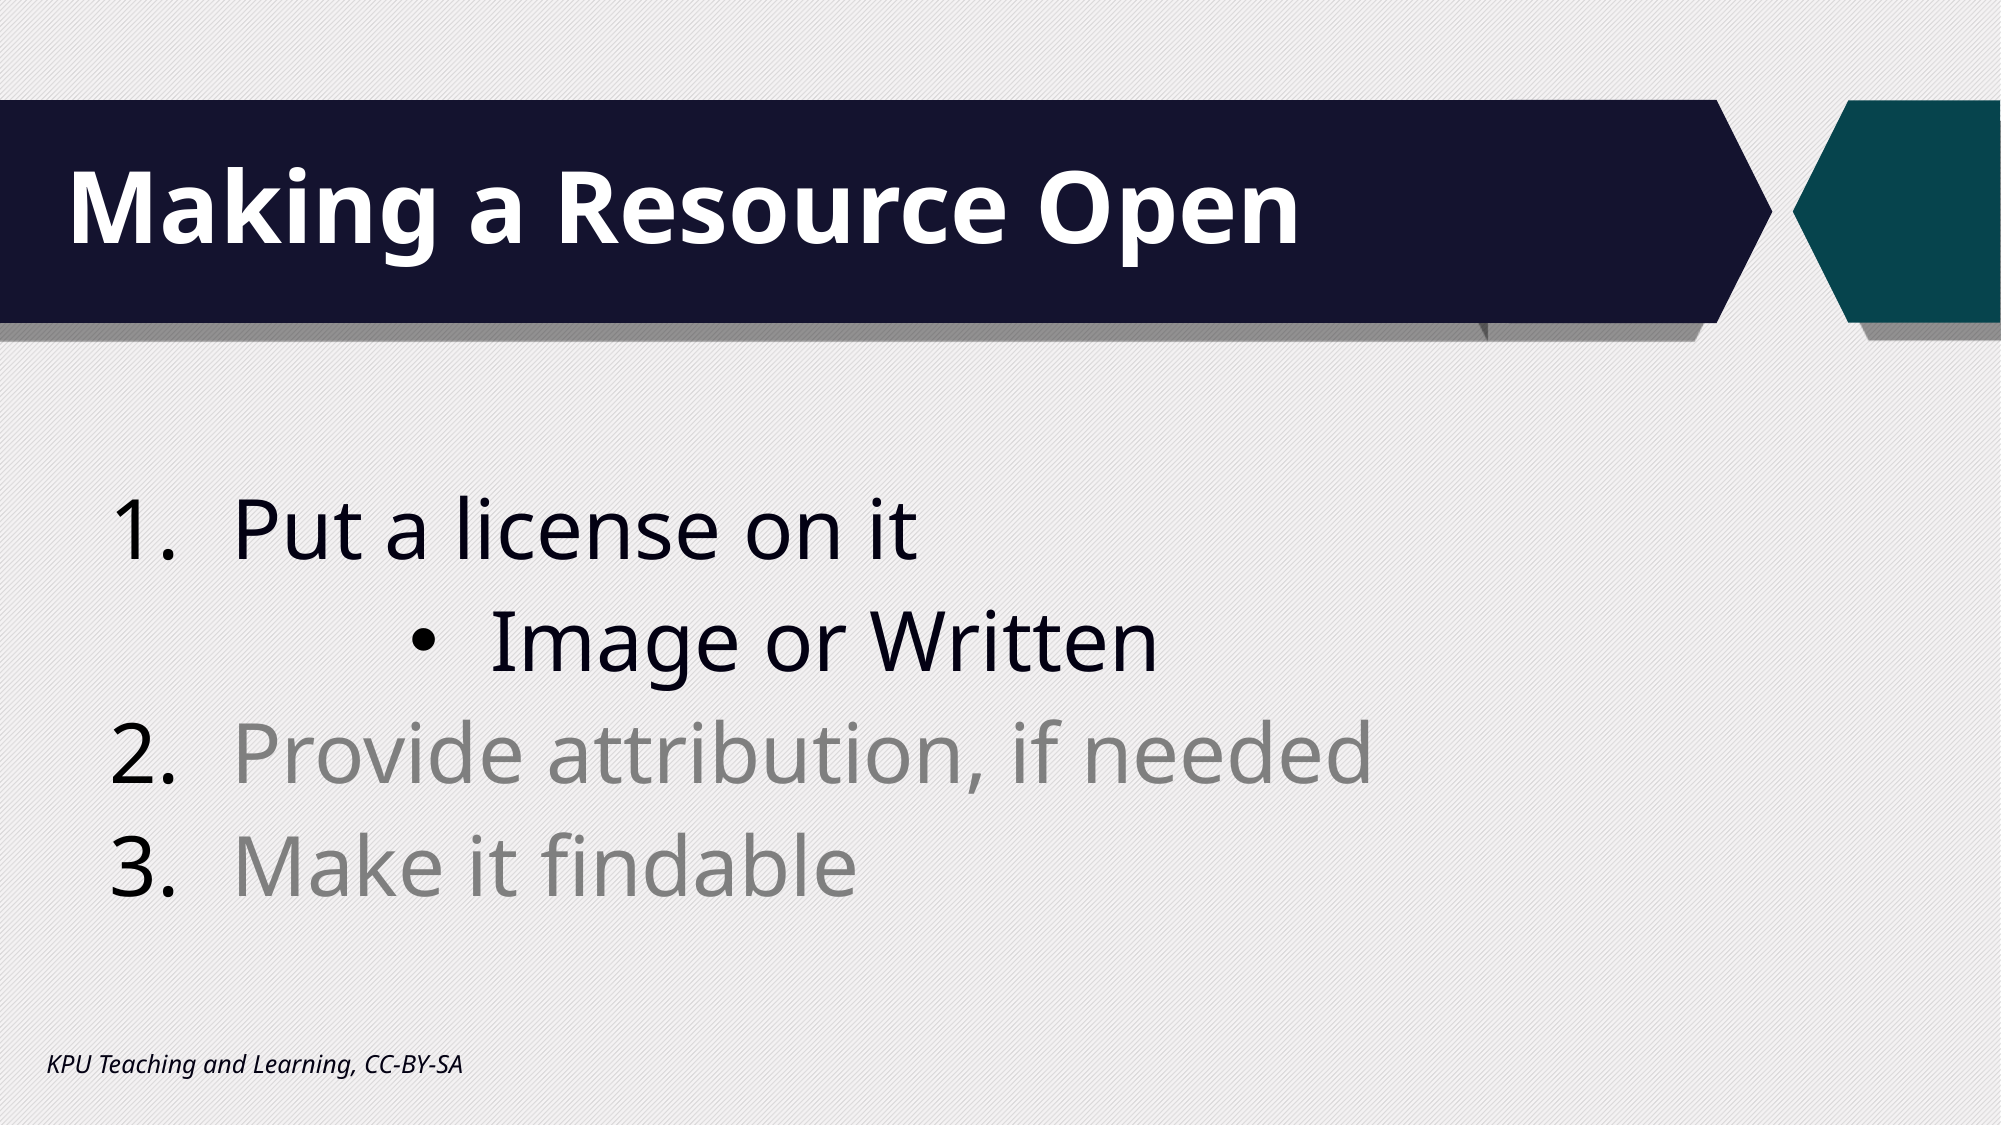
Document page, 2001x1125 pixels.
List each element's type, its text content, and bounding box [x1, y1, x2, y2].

text_box KPU Teaching and Learning, CC-BY-SA [31, 1033, 1159, 1094]
title Making a Resource Open [50, 122, 1689, 300]
list Put a license on it Image or Written Provide attribution, if needed Make it findable [94, 388, 1906, 1000]
